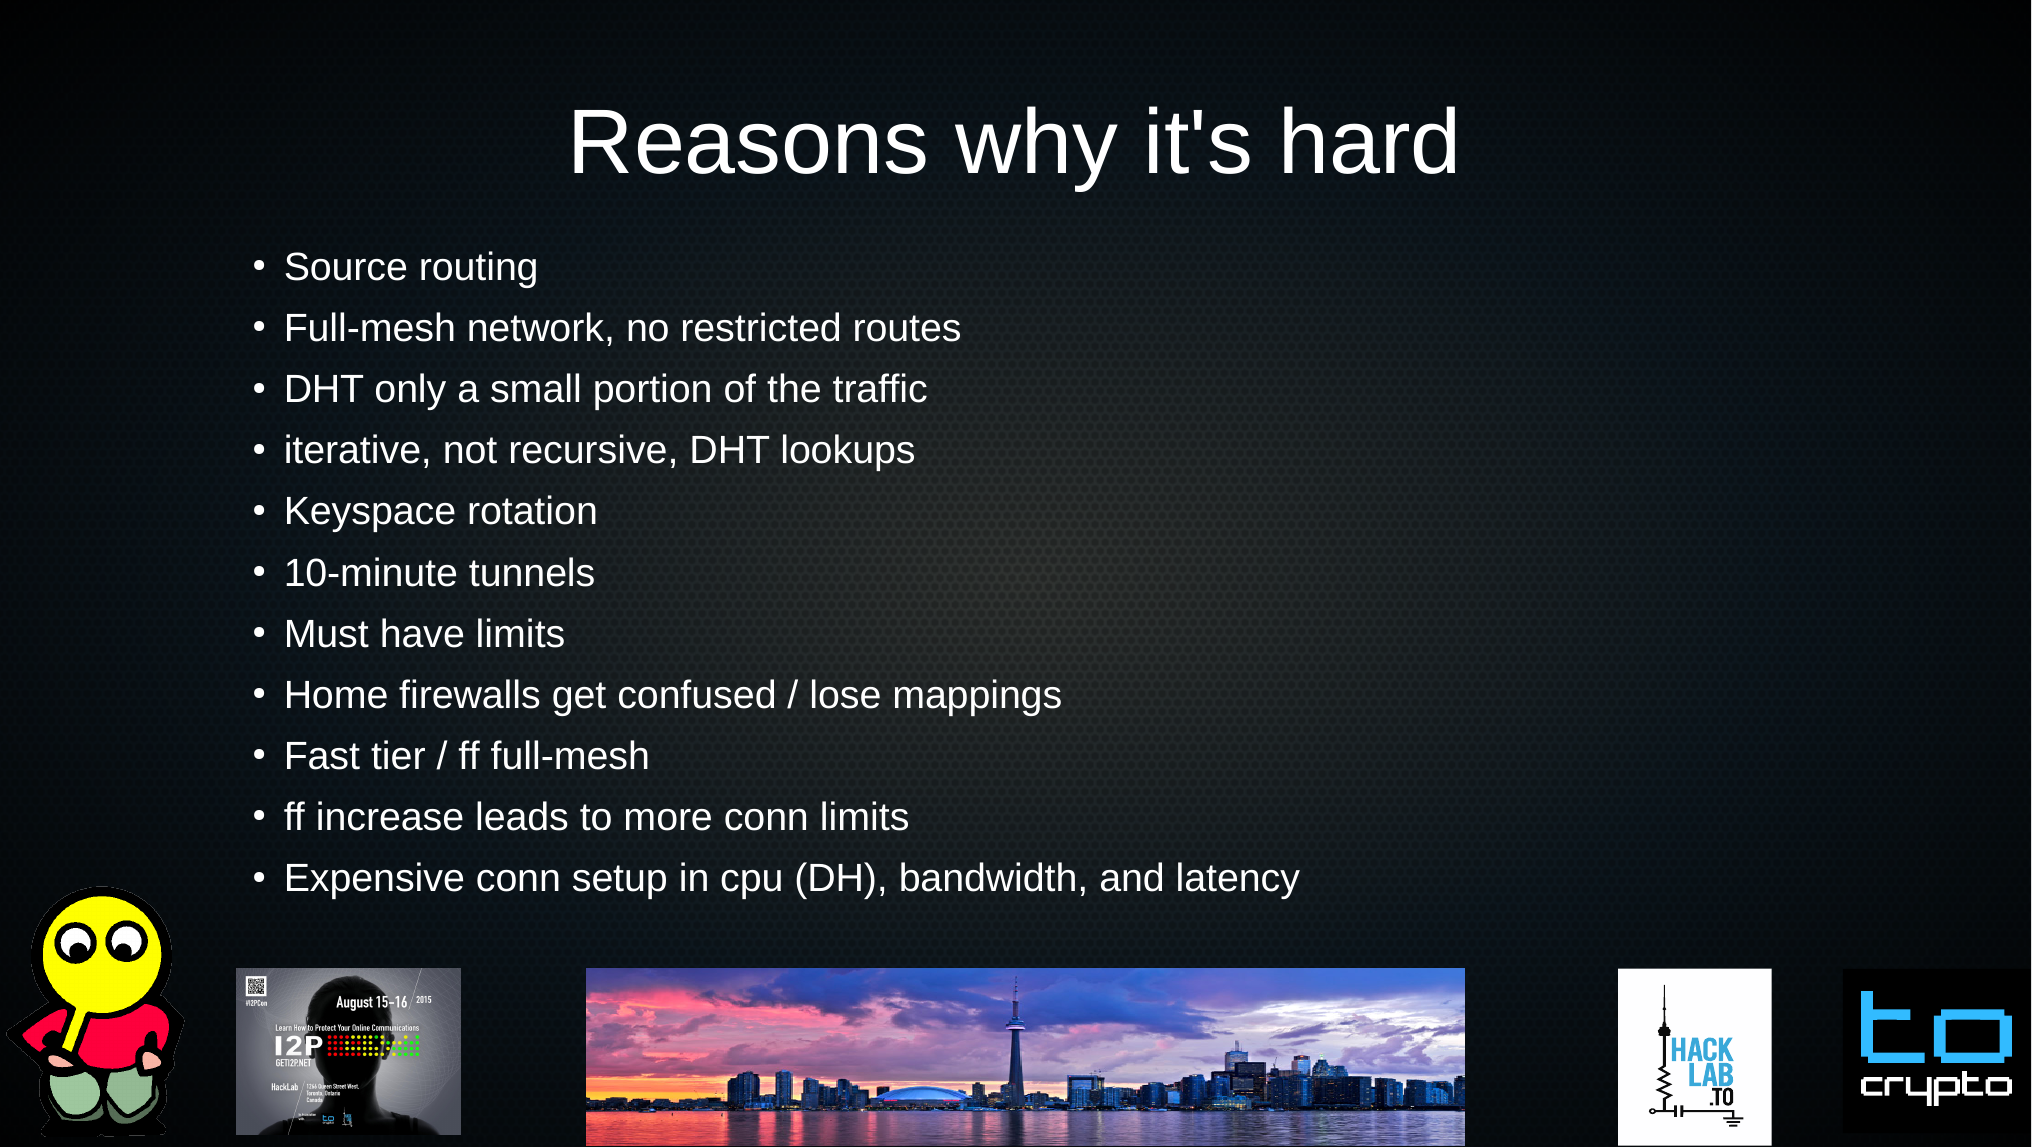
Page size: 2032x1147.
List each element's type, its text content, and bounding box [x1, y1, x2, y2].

title Reasons why it's hard [101, 45, 1930, 237]
picture [0, 0, 2032, 1147]
list Source routing Full-mesh network, no restricted routes DHT only a small portion of the traffic iterative, not recursive, DHT lookups Keyspace rotation 10-minute tunnels Must have limits Home firewalls get confused / lose mappings Fast tier / ff full-mesh ff increase leads to more conn limits Expensive conn setup in cpu (DH), bandwidth, and latency [241, 244, 1441, 910]
